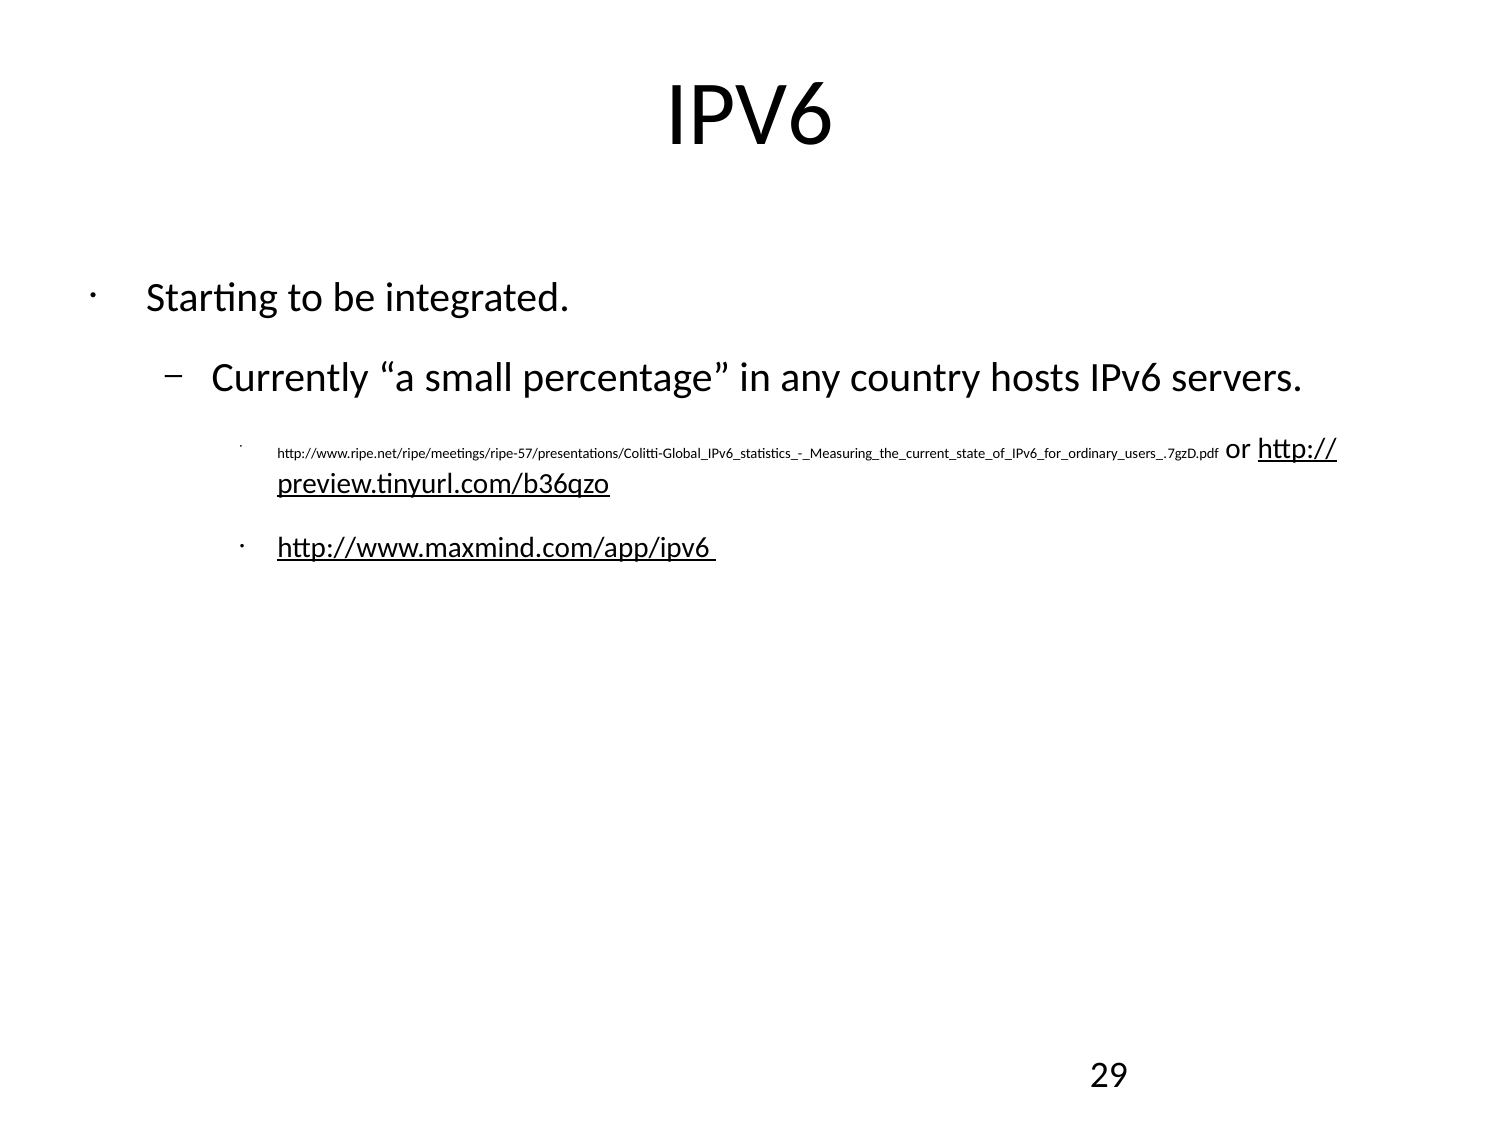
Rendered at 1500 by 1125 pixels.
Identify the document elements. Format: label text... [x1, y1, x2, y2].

title IPV6 [75, 45, 1425, 233]
slide_number <number> [1074, 1042, 1425, 1103]
list Starting to be integrated. Currently “a small percentage” in any country hosts IPv6 servers. http://www.ripe.net/ripe/meetings/ripe-57/presentations/Colitti-Global_IPv6_statistics_-_Measuring_the_current_state_of_IPv6_for_ordinary_users_.7gzD.pdf or http://preview.tinyurl.com/b36qzo http://www.maxmind.com/app/ipv6 [75, 262, 1425, 1005]
